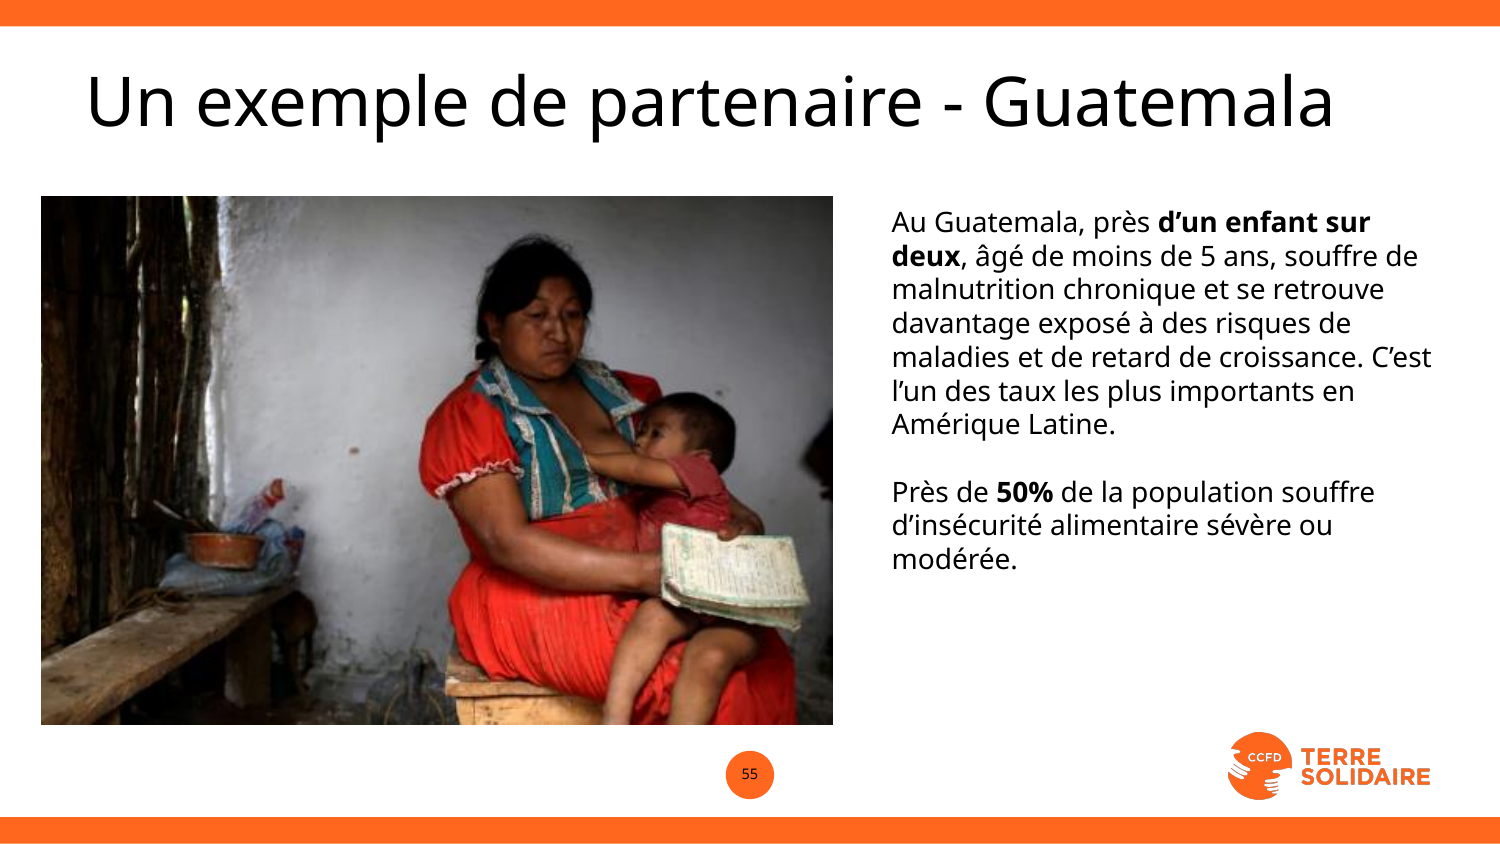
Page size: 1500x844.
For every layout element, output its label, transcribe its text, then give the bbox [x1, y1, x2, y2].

title Un exemple de partenaire - Guatemala [70, 59, 1430, 141]
picture [1228, 732, 1430, 800]
text_box Au Guatemala, près d’un enfant sur deux, âgé de moins de 5 ans, souffre de malnutrition chronique et se retrouve davantage exposé à des risques de maladies et de retard de croissance. C’est l’un des taux les plus importants en Amérique Latine. Près de 50% de la population souffre d’insécurité alimentaire sévère ou modérée. [876, 196, 1459, 583]
picture [41, 196, 833, 725]
